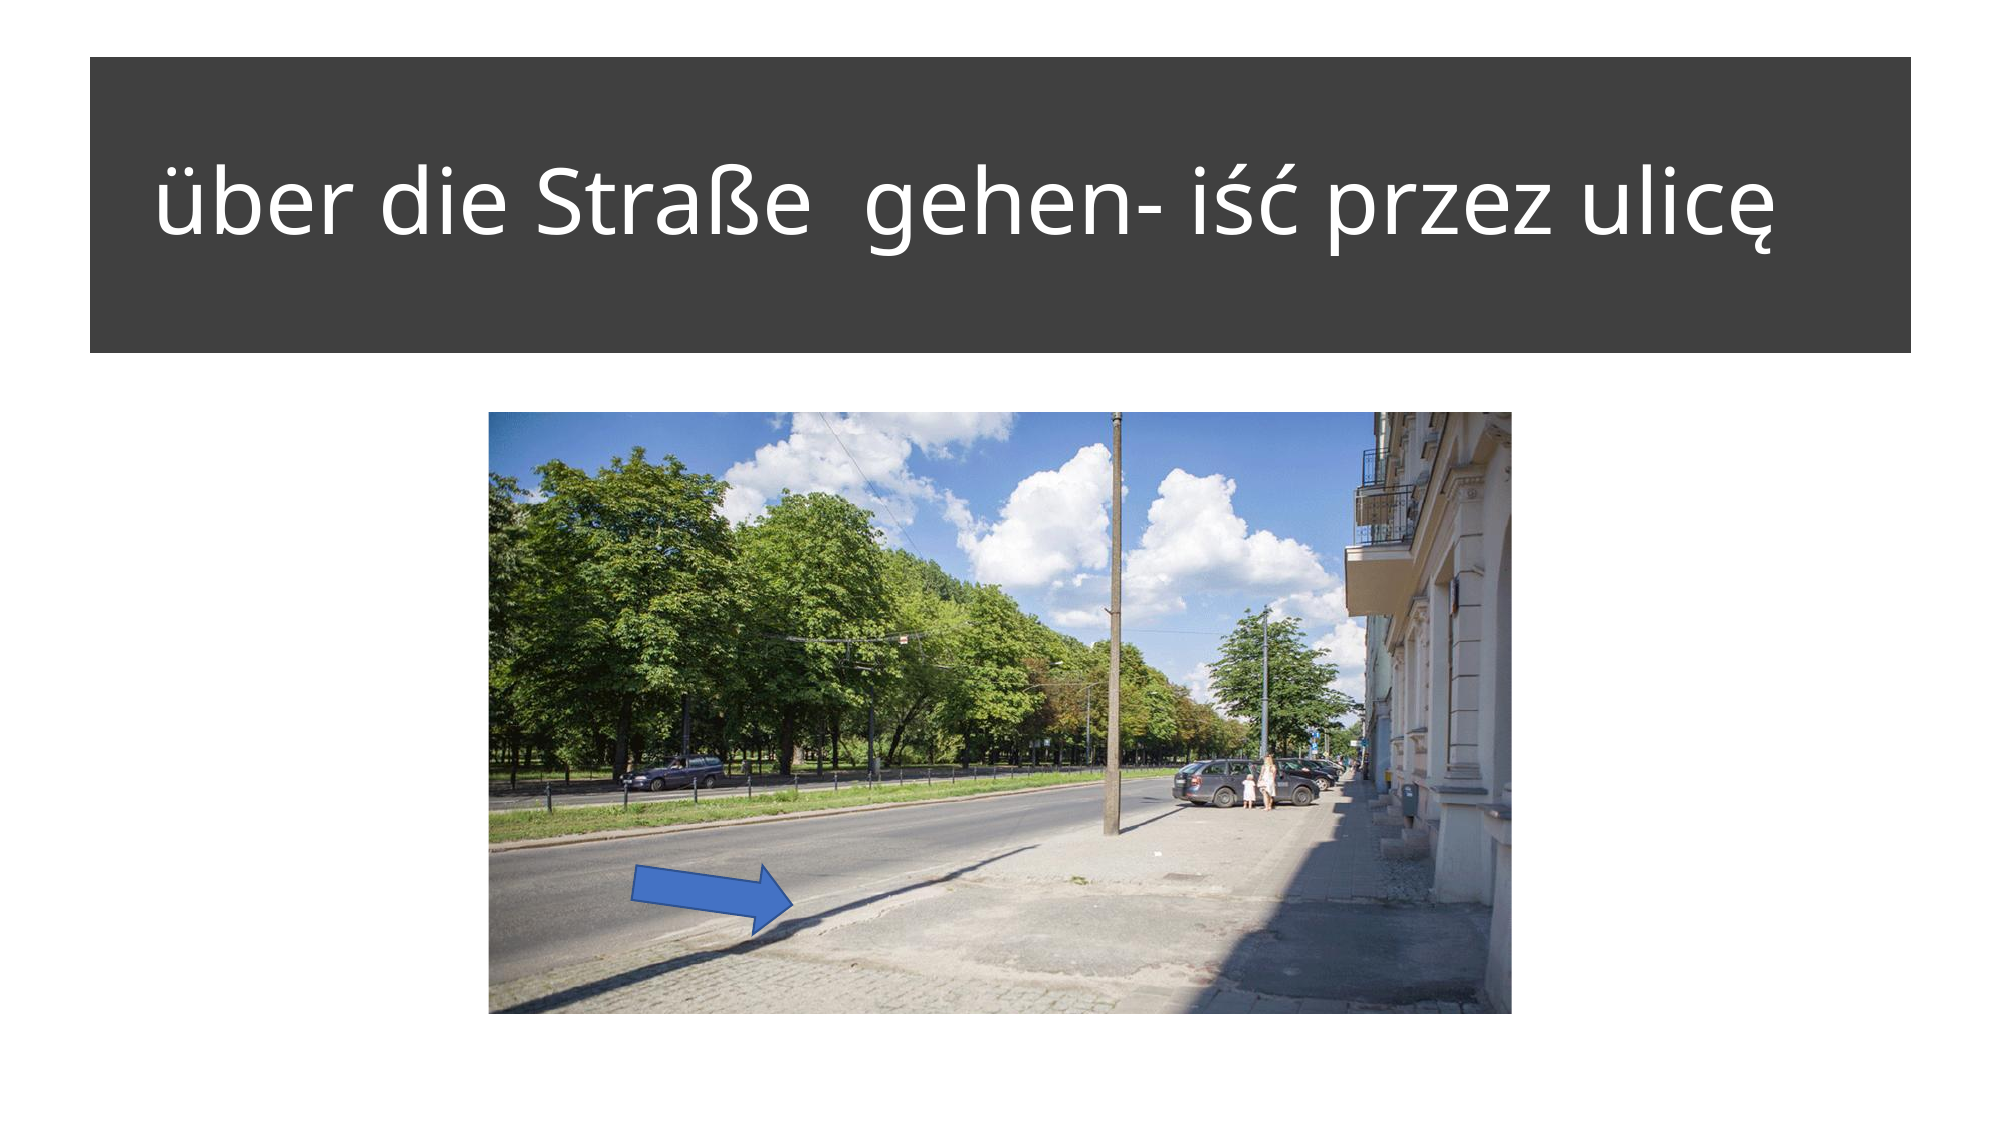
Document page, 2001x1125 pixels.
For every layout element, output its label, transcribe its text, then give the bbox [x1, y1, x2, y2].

title über die Straße gehen- iść przez ulicę [137, 96, 1863, 314]
picture [488, 412, 1512, 1014]
text_box [631, 865, 793, 935]
text_box [90, 57, 1911, 353]
